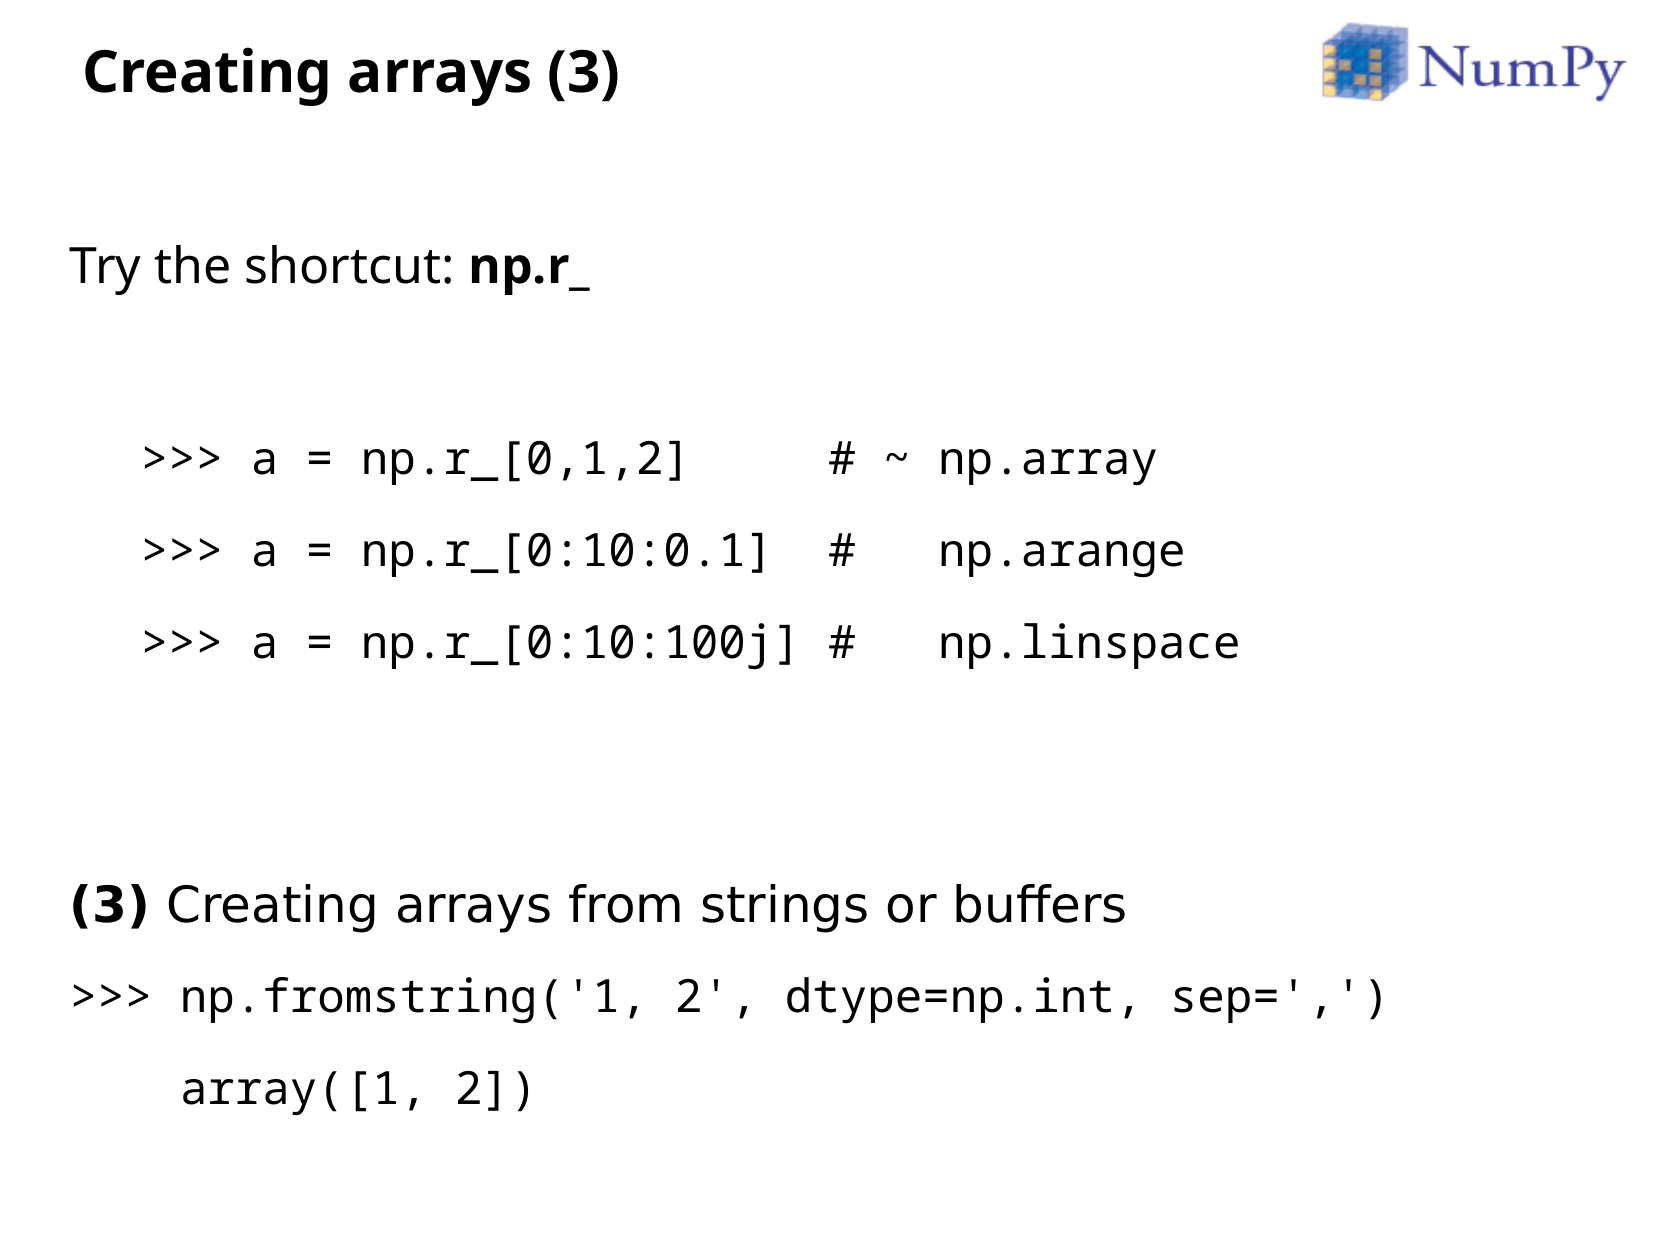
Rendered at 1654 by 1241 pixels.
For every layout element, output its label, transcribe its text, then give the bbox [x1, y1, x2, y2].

title Creating arrays (3) [82, 15, 1571, 125]
list Try the shortcut: np.r_ >>> a = np.r_[0,1,2] # ~ np.array >>> a = np.r_[0:10:0.1] # np.arange >>> a = np.r_[0:10:100j] # np.linspace (3) Creating arrays from strings or buffers >>> np.fromstring('1, 2', dtype=np.int, sep=',') array([1, 2]) [70, 150, 1613, 1051]
picture [1302, 13, 1635, 113]
